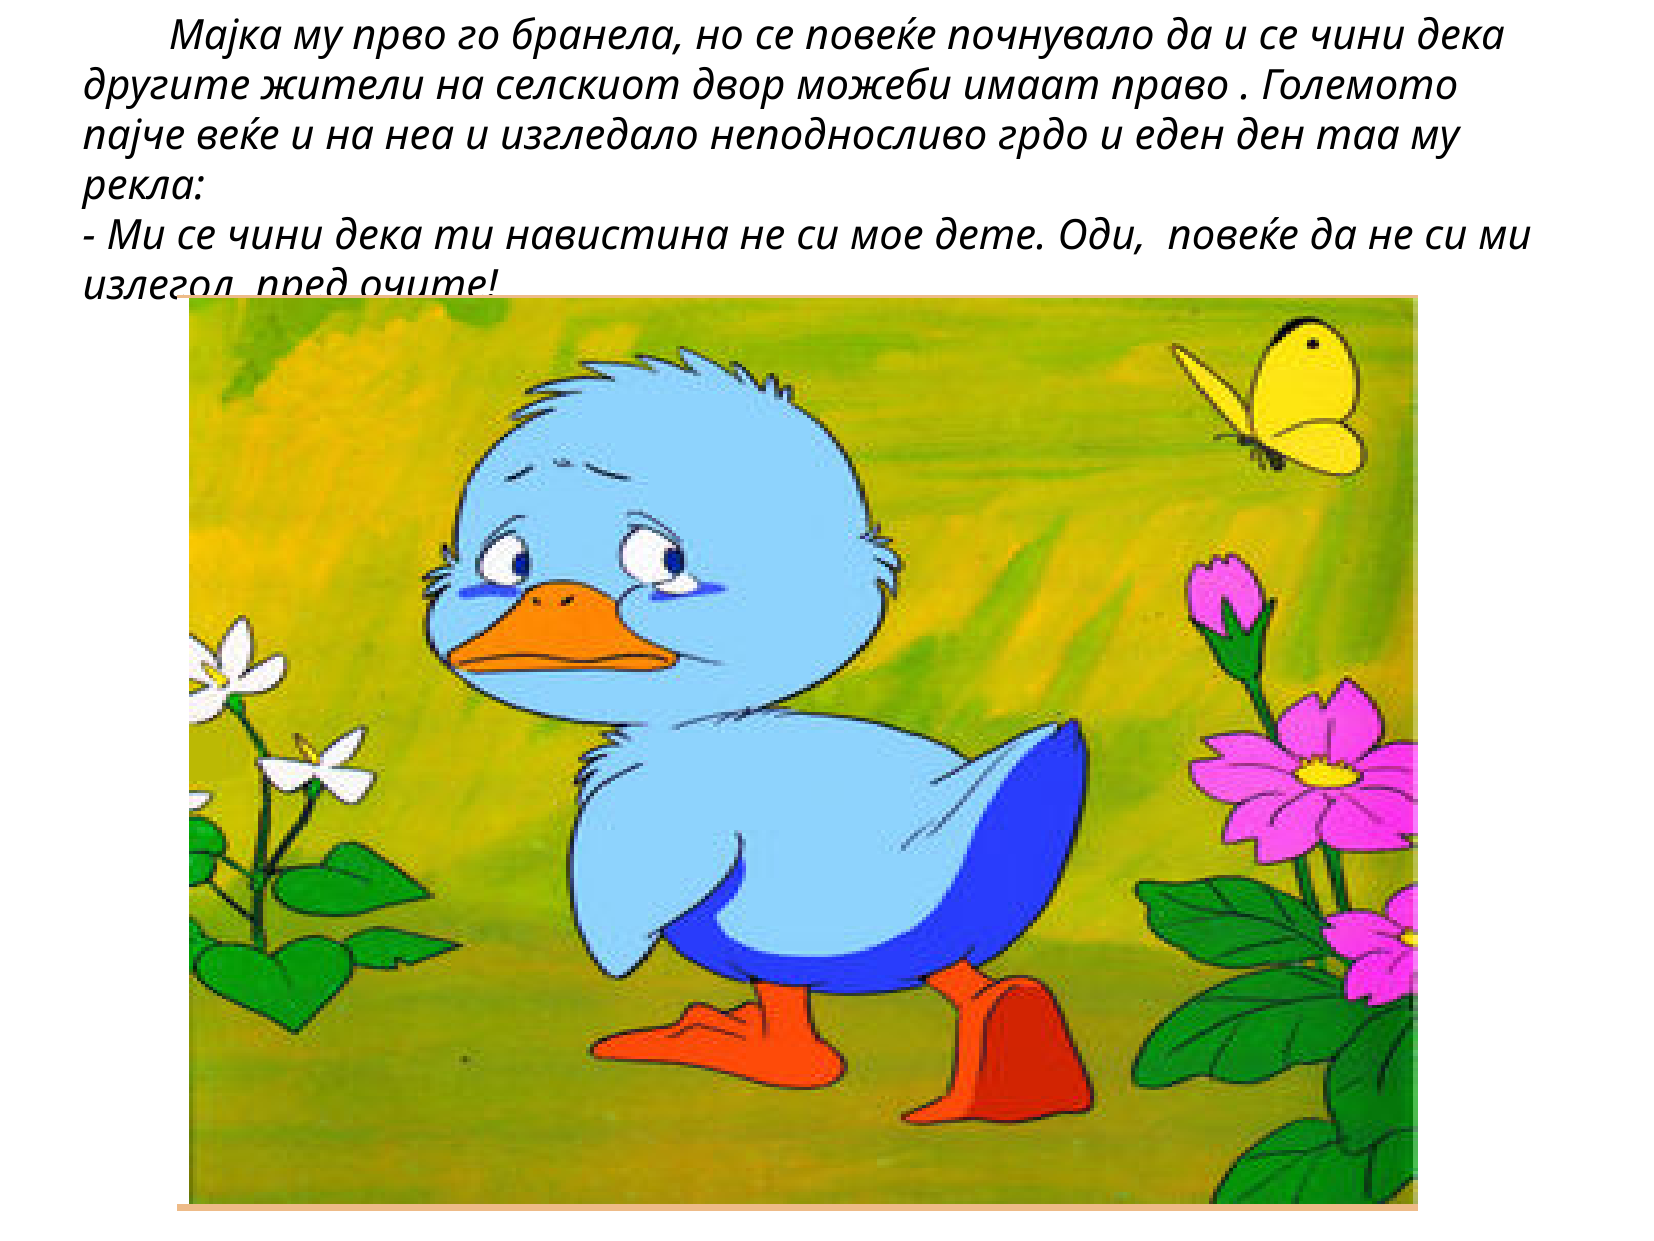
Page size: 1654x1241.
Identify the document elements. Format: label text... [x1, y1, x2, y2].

title Мајка му прво го бранела, но се повеќе почнувало да и се чини дека другите жители на селскиот двор можеби имаат право . Големото пајче веќе и на неа и изгледало неподносливо грдо и еден ден таа му рекла: - Ми се чини дека ти навистина не си мое дете. Оди, повеќе да не си ми излегол пред очите! [82, 7, 1571, 299]
picture [177, 295, 1418, 1211]
